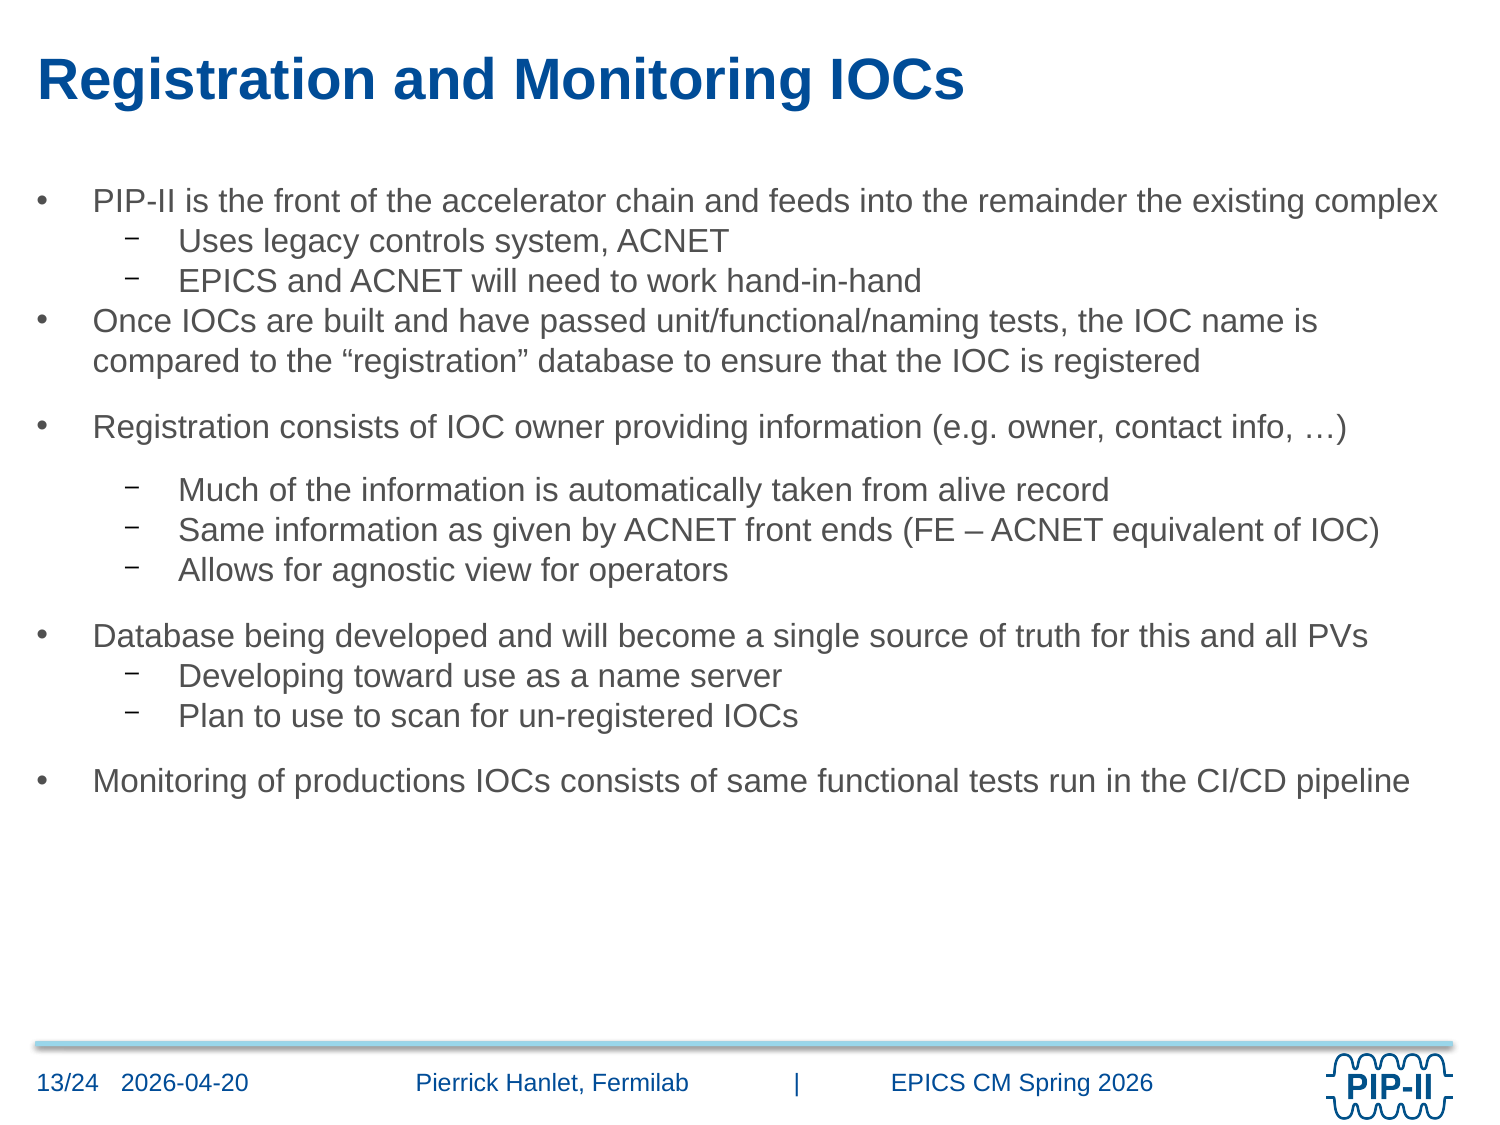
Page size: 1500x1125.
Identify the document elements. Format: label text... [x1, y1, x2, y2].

list PIP-II is the front of the accelerator chain and feeds into the remainder the existing complex Uses legacy controls system, ACNET EPICS and ACNET will need to work hand-in-hand Once IOCs are built and have passed unit/functional/naming tests, the IOC name is compared to the “registration” database to ensure that the IOC is registered Registration consists of IOC owner providing information (e.g. owner, contact info, …) Much of the information is automatically taken from alive record Same information as given by ACNET front ends (FE – ACNET equivalent of IOC) Allows for agnostic view for operators Database being developed and will become a single source of truth for this and all PVs Developing toward use as a name server Plan to use to scan for un-registered IOCs Monitoring of productions IOCs consists of same functional tests run in the CI/CD pipeline [36, 113, 1460, 1021]
footer Pierrick Hanlet, Fermilab | EPICS CM Spring 2026 [293, 1066, 1279, 1107]
slide_number <number>/24 [36, 1066, 105, 1106]
slide_number 2026-04-20 [120, 1066, 276, 1107]
picture [1326, 1053, 1453, 1120]
title Registration and Monitoring IOCs [37, 41, 1463, 112]
